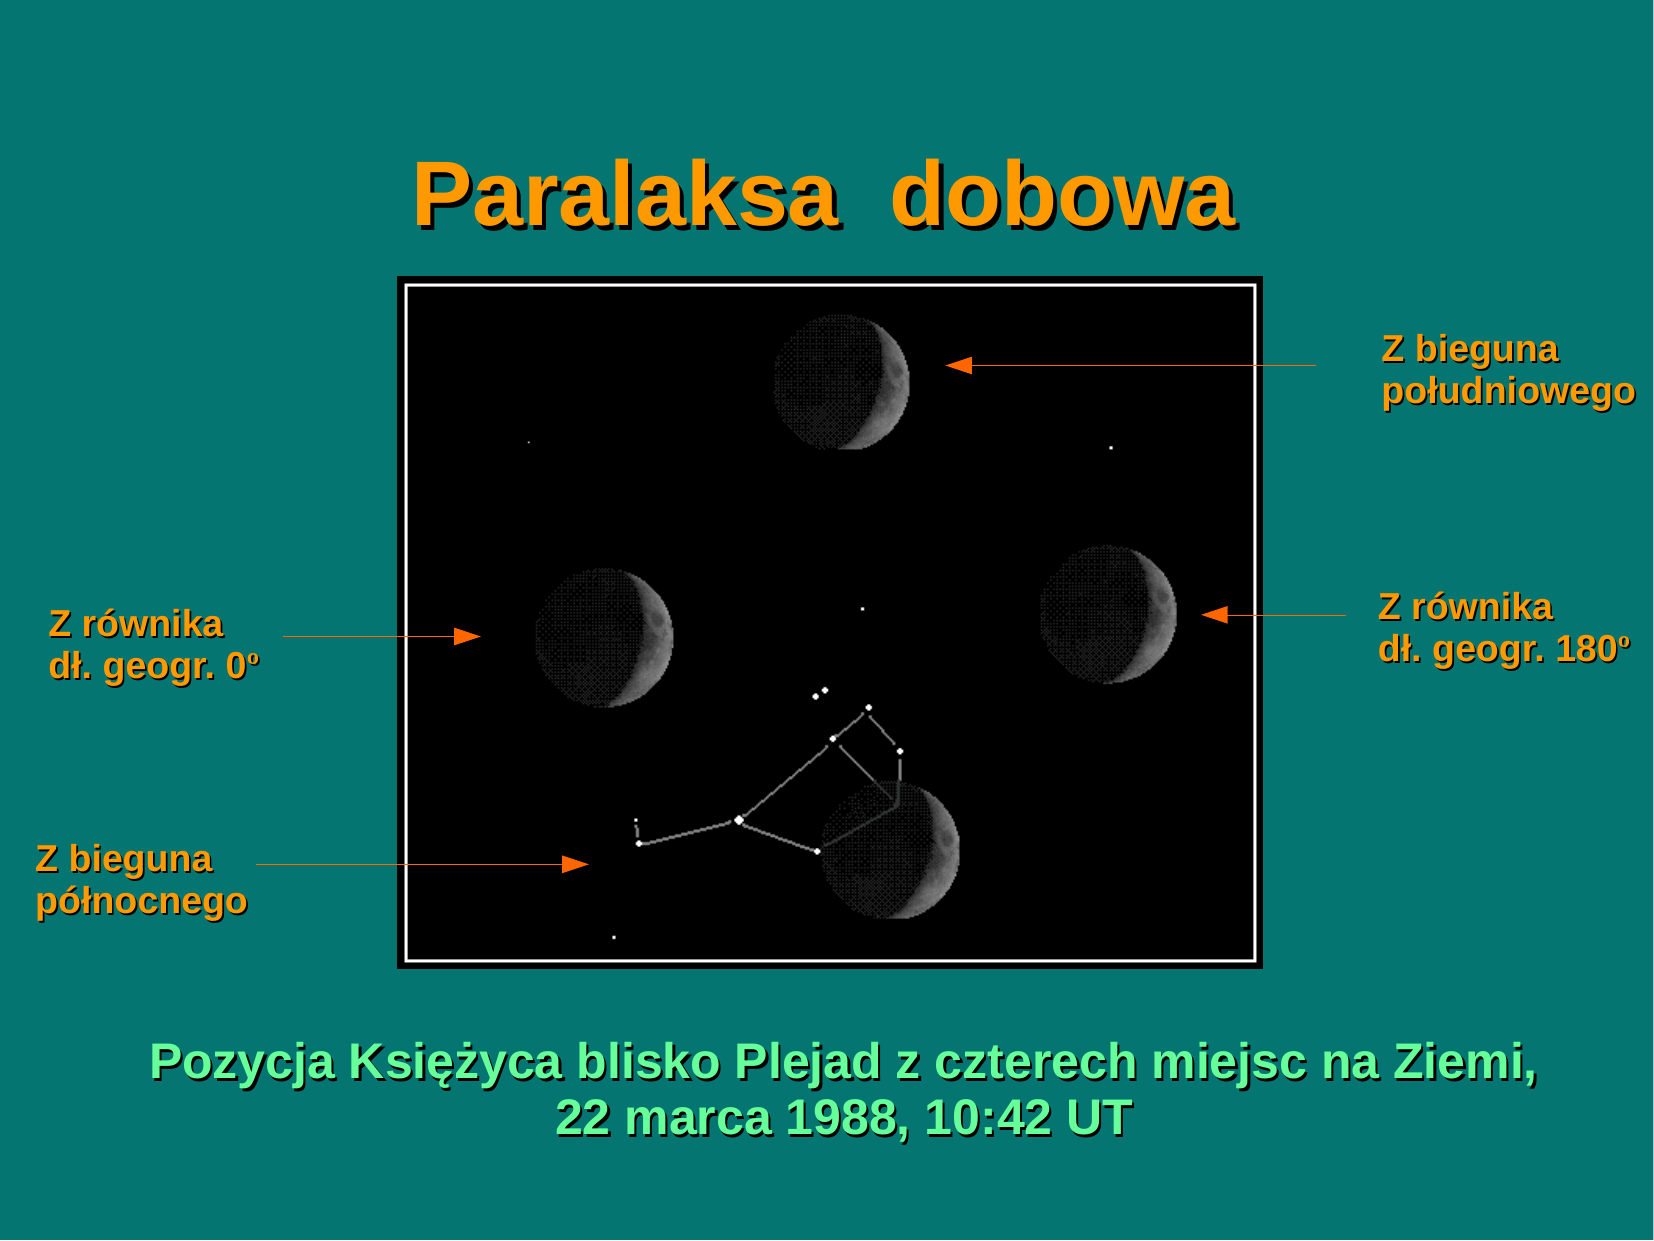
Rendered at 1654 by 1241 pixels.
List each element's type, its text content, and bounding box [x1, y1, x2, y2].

title Paralaksa dobowa [117, 90, 1530, 298]
text_box Z równika dł. geogr. 180º [1363, 578, 1646, 678]
text_box Z równika dł. geogr. 0º [33, 595, 288, 694]
picture [397, 276, 1263, 970]
text_box Z bieguna północnego [20, 830, 264, 929]
text_box Z bieguna południowego [1366, 320, 1654, 420]
text_box Pozycja Księżyca blisko Plejad z czterech miejsc na Ziemi, 22 marca 1988, 10:42 UT [134, 1026, 1554, 1153]
